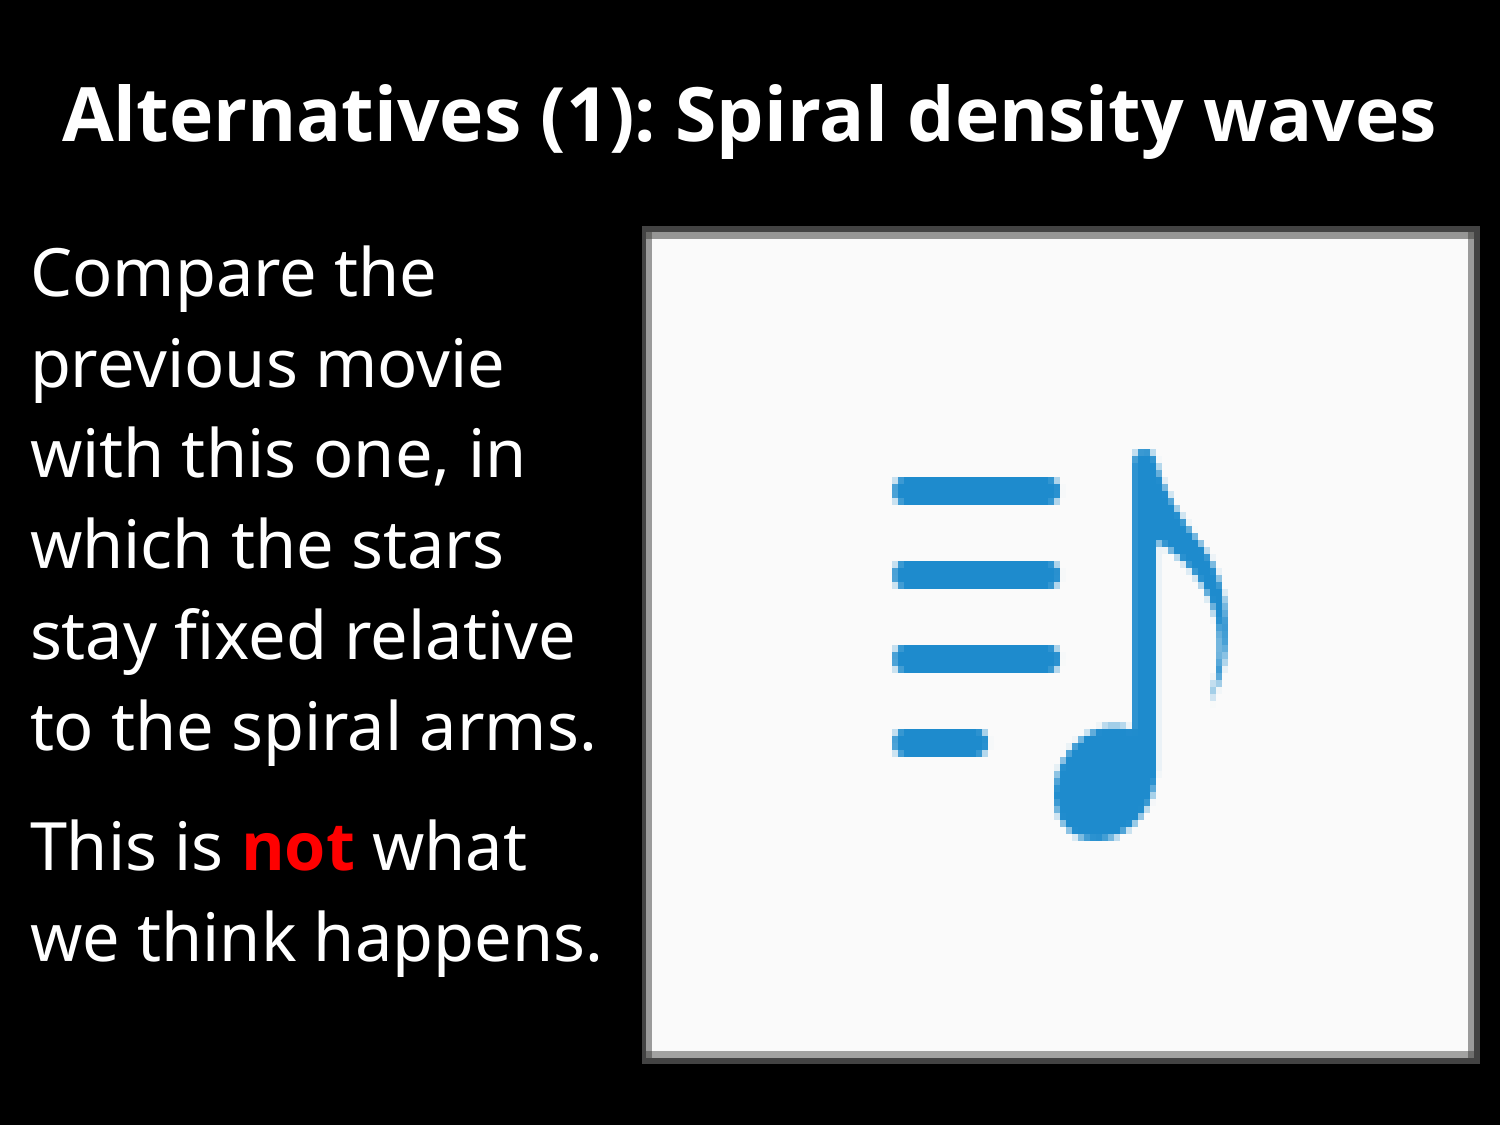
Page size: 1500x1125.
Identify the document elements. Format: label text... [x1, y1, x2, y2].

list Compare the previous movie with this one, in which the stars stay fixed relative to the spiral arms. This is not what we think happens. [30, 224, 616, 1081]
text_box [0, 0, 1500, 1125]
title Alternatives (1): Spiral density waves [30, 29, 1471, 196]
